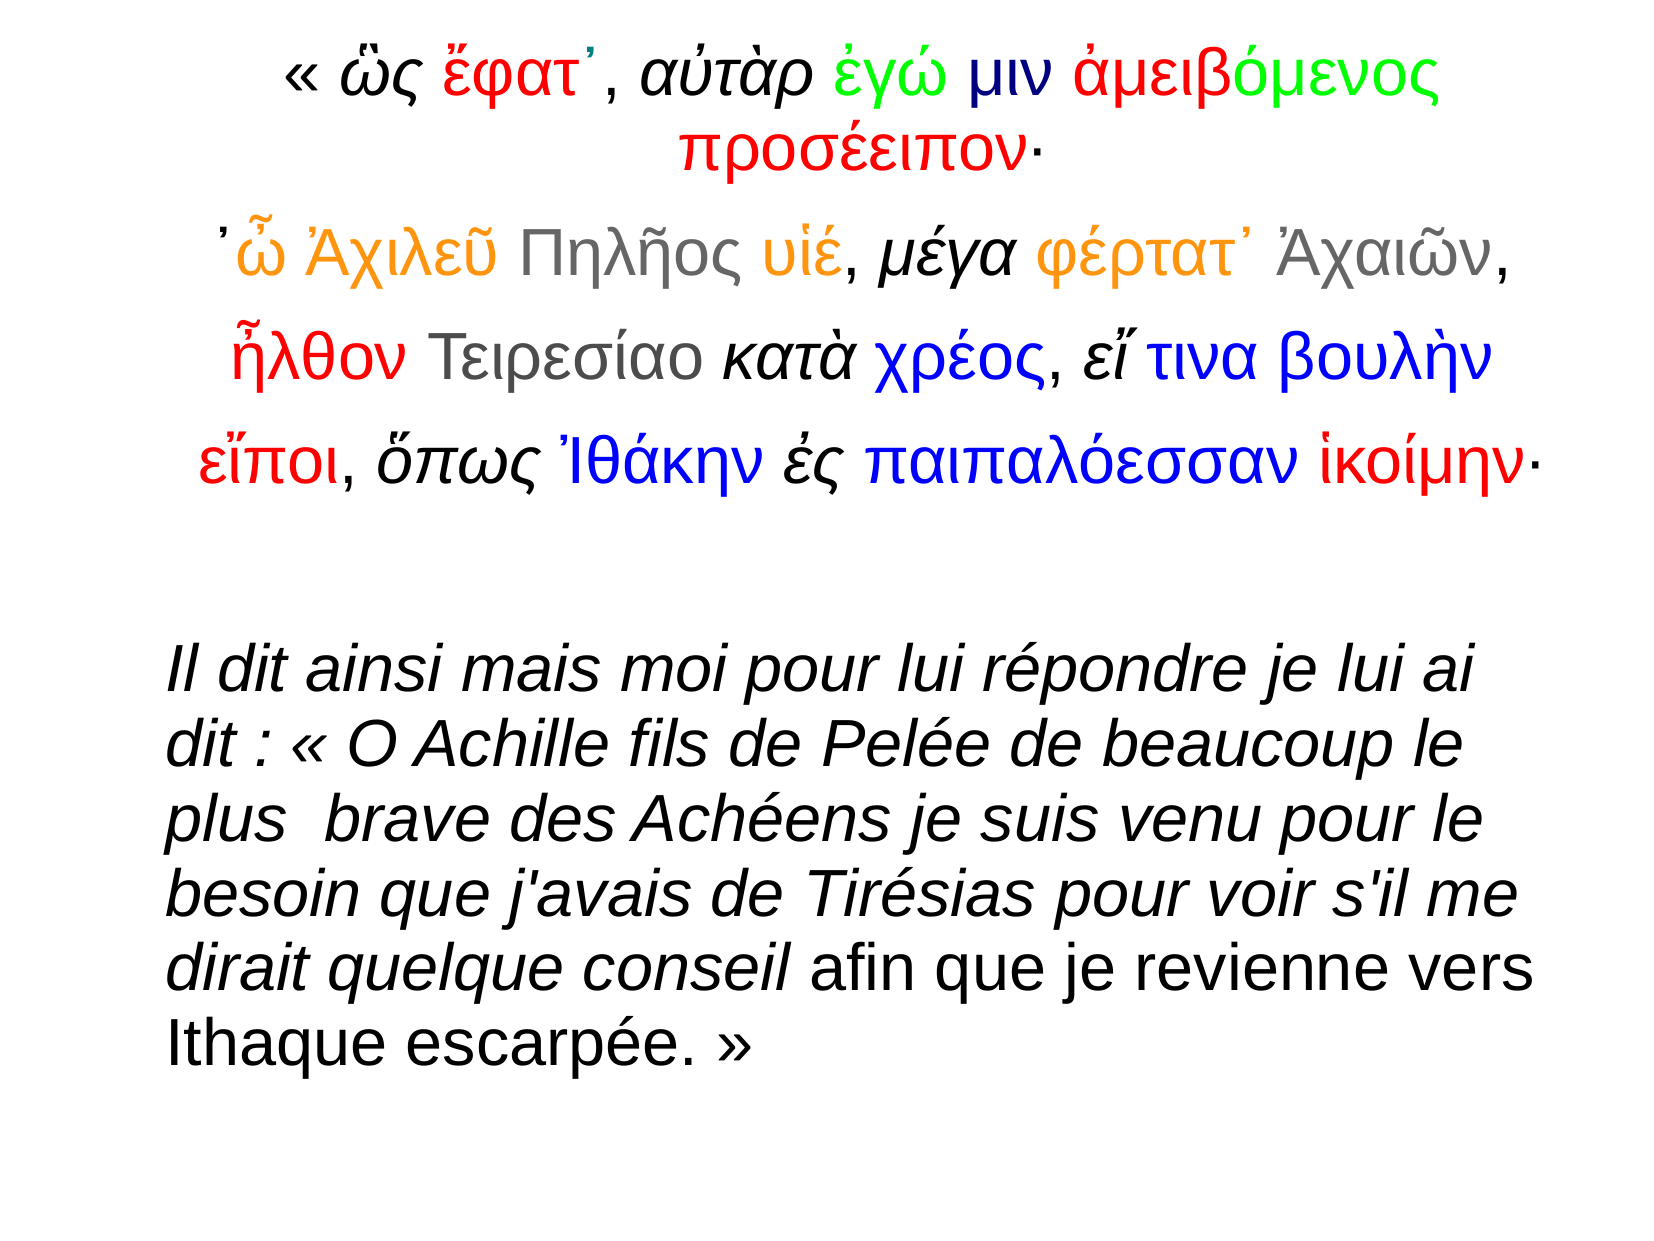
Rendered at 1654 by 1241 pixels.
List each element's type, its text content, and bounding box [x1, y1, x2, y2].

list « ὣς ἔφατ᾽, αὐτὰρ ἐγώ μιν ἀμειβόμενος προσέειπον· ᾽ὦ Ἀχιλεῦ Πηλῆος υἱέ, μέγα φέρτατ᾽ Ἀχαιῶν, ἦλθον Τειρεσίαο κατὰ χρέος, εἴ τινα βουλὴν εἴποι, ὅπως Ἰθάκην ἐς παιπαλόεσσαν ἱκοίμην· Il dit ainsi mais moi pour lui répondre je lui ai dit : « O Achille fils de Pelée de beaucoup le plus brave des Achéens je suis venu pour le besoin que j'avais de Tirésias pour voir s'il me dirait quelque conseil afin que je revienne vers Ithaque escarpée. » [94, 35, 1560, 1111]
